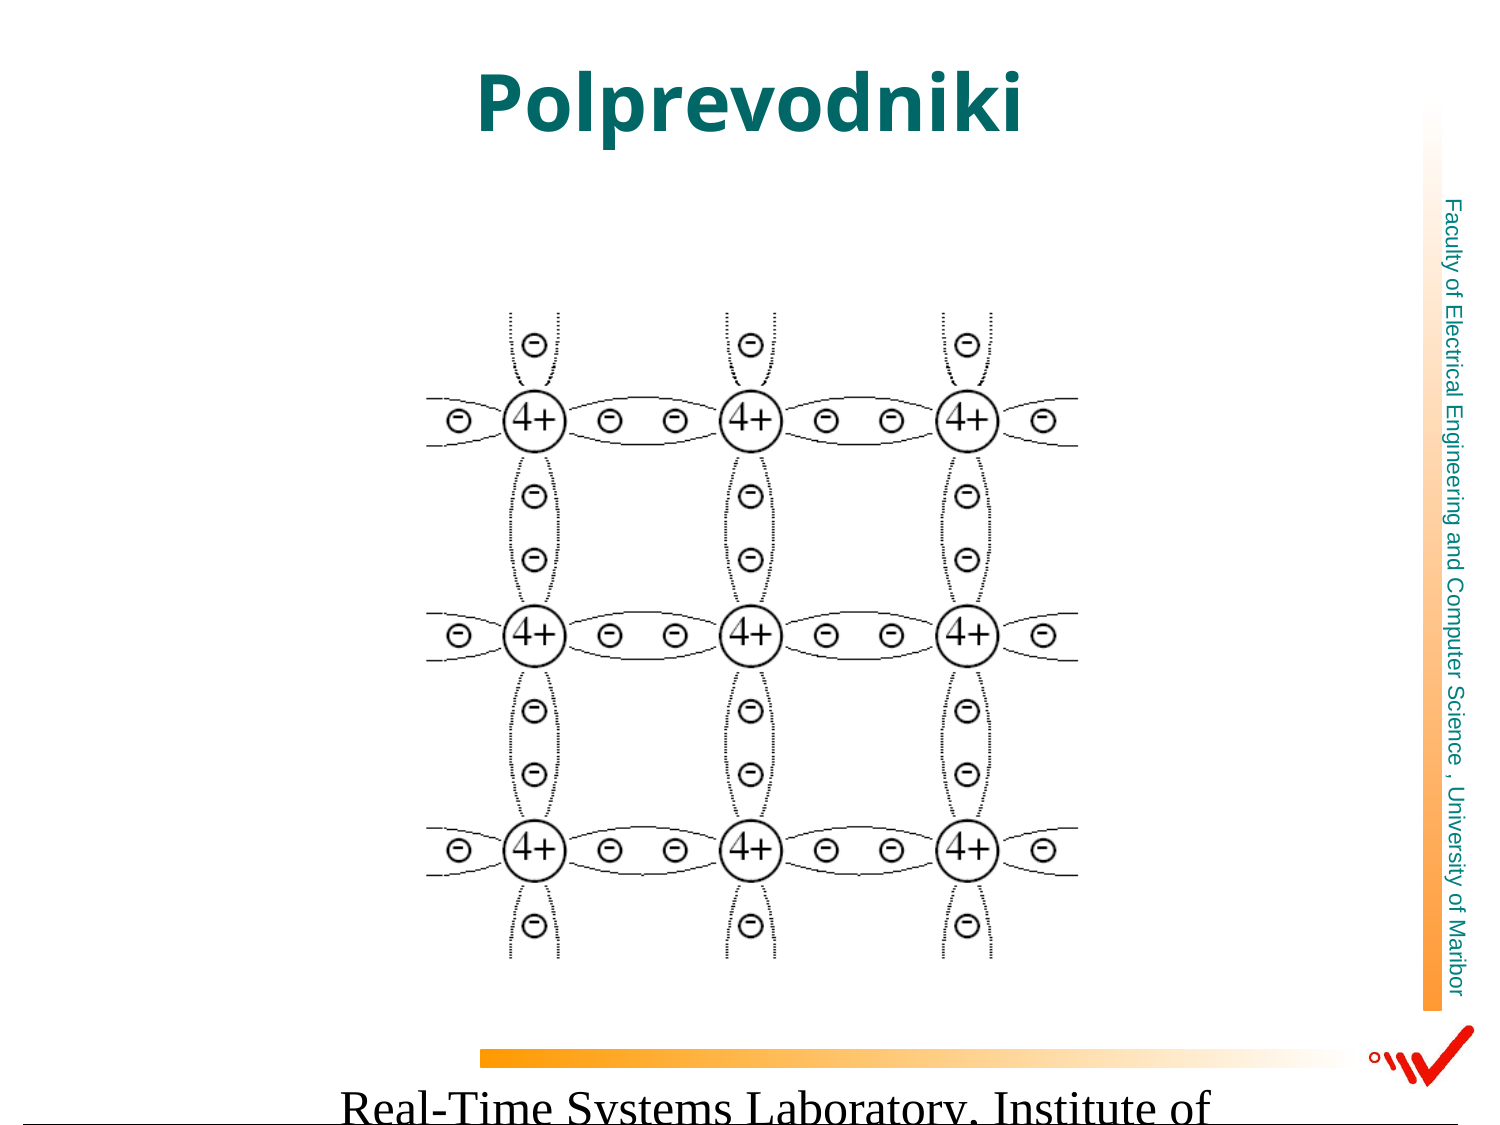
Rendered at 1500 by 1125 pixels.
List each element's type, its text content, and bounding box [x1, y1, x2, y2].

title Polprevodniki [75, 45, 1426, 233]
picture [421, 309, 1079, 959]
